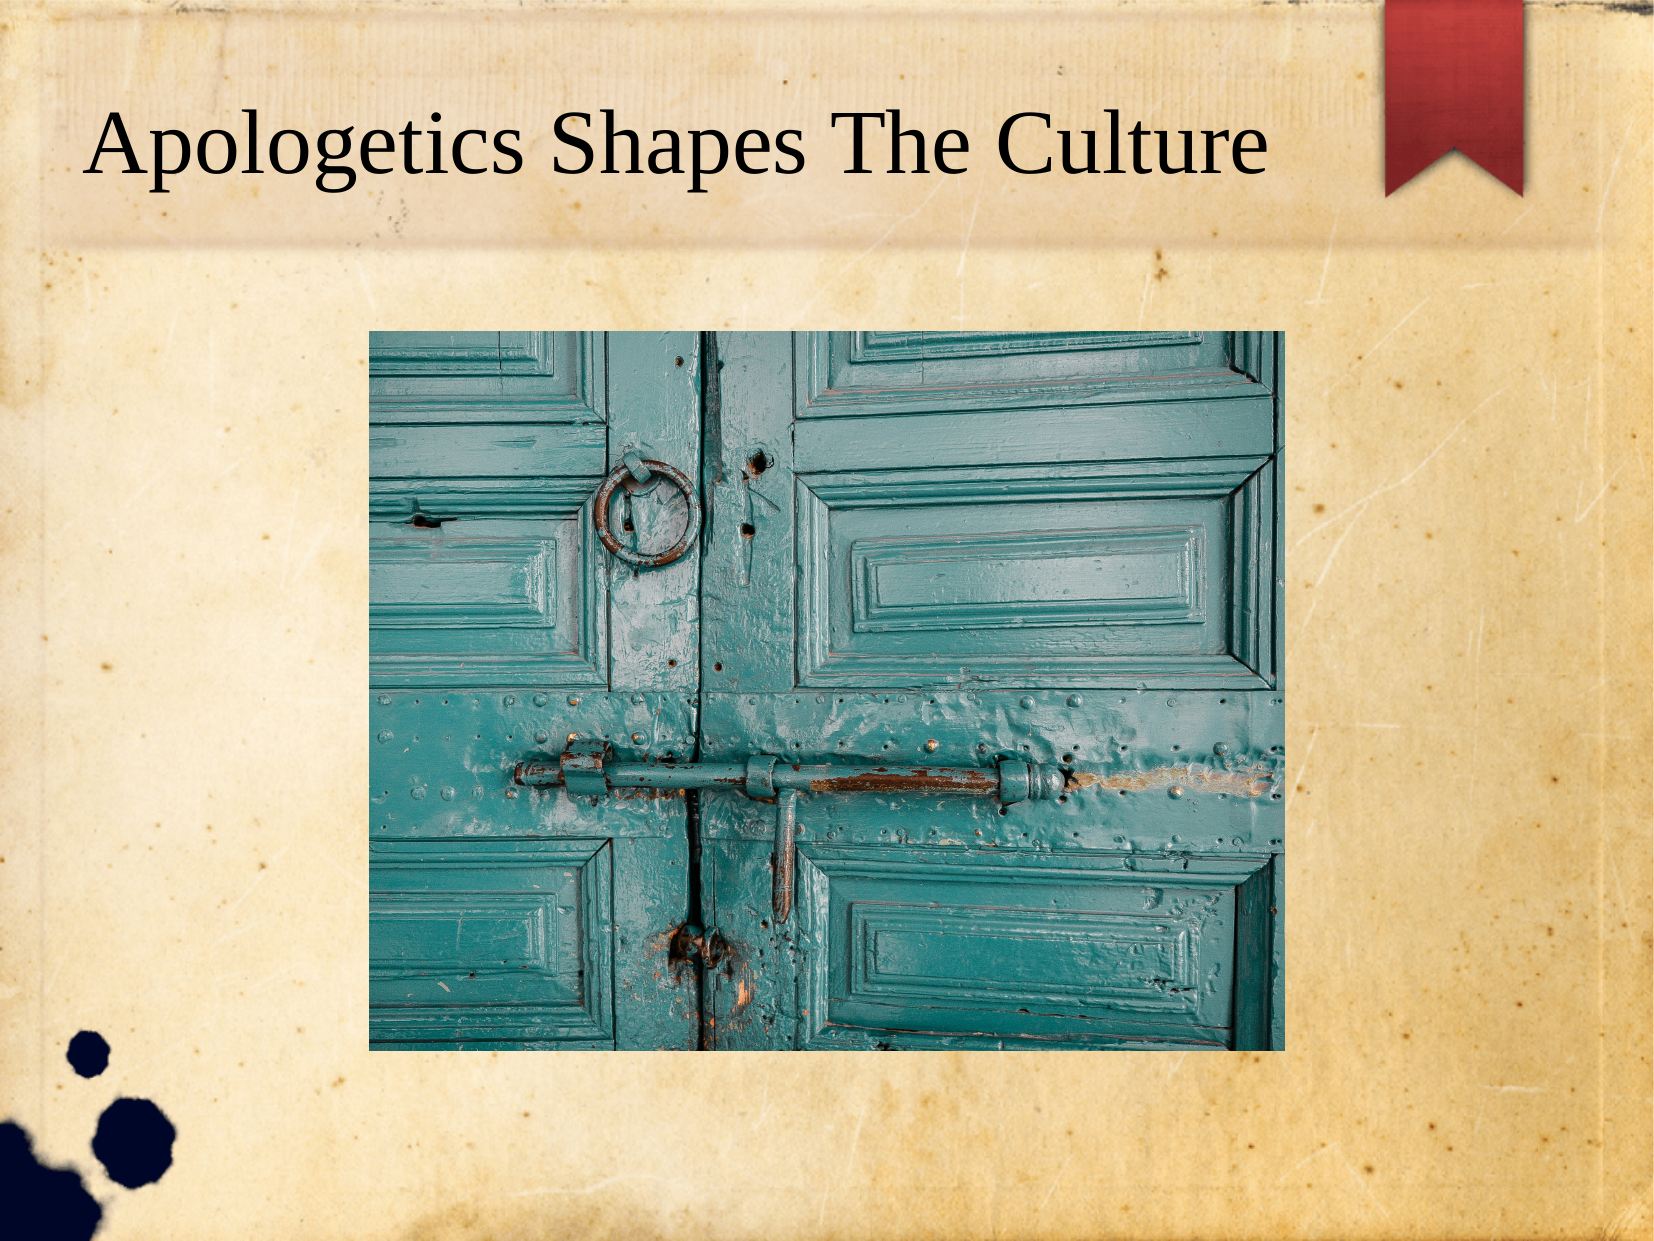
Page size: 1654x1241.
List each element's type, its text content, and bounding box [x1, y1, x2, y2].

picture [0, 0, 1654, 1241]
title Apologetics Shapes The Culture [82, 49, 1347, 237]
